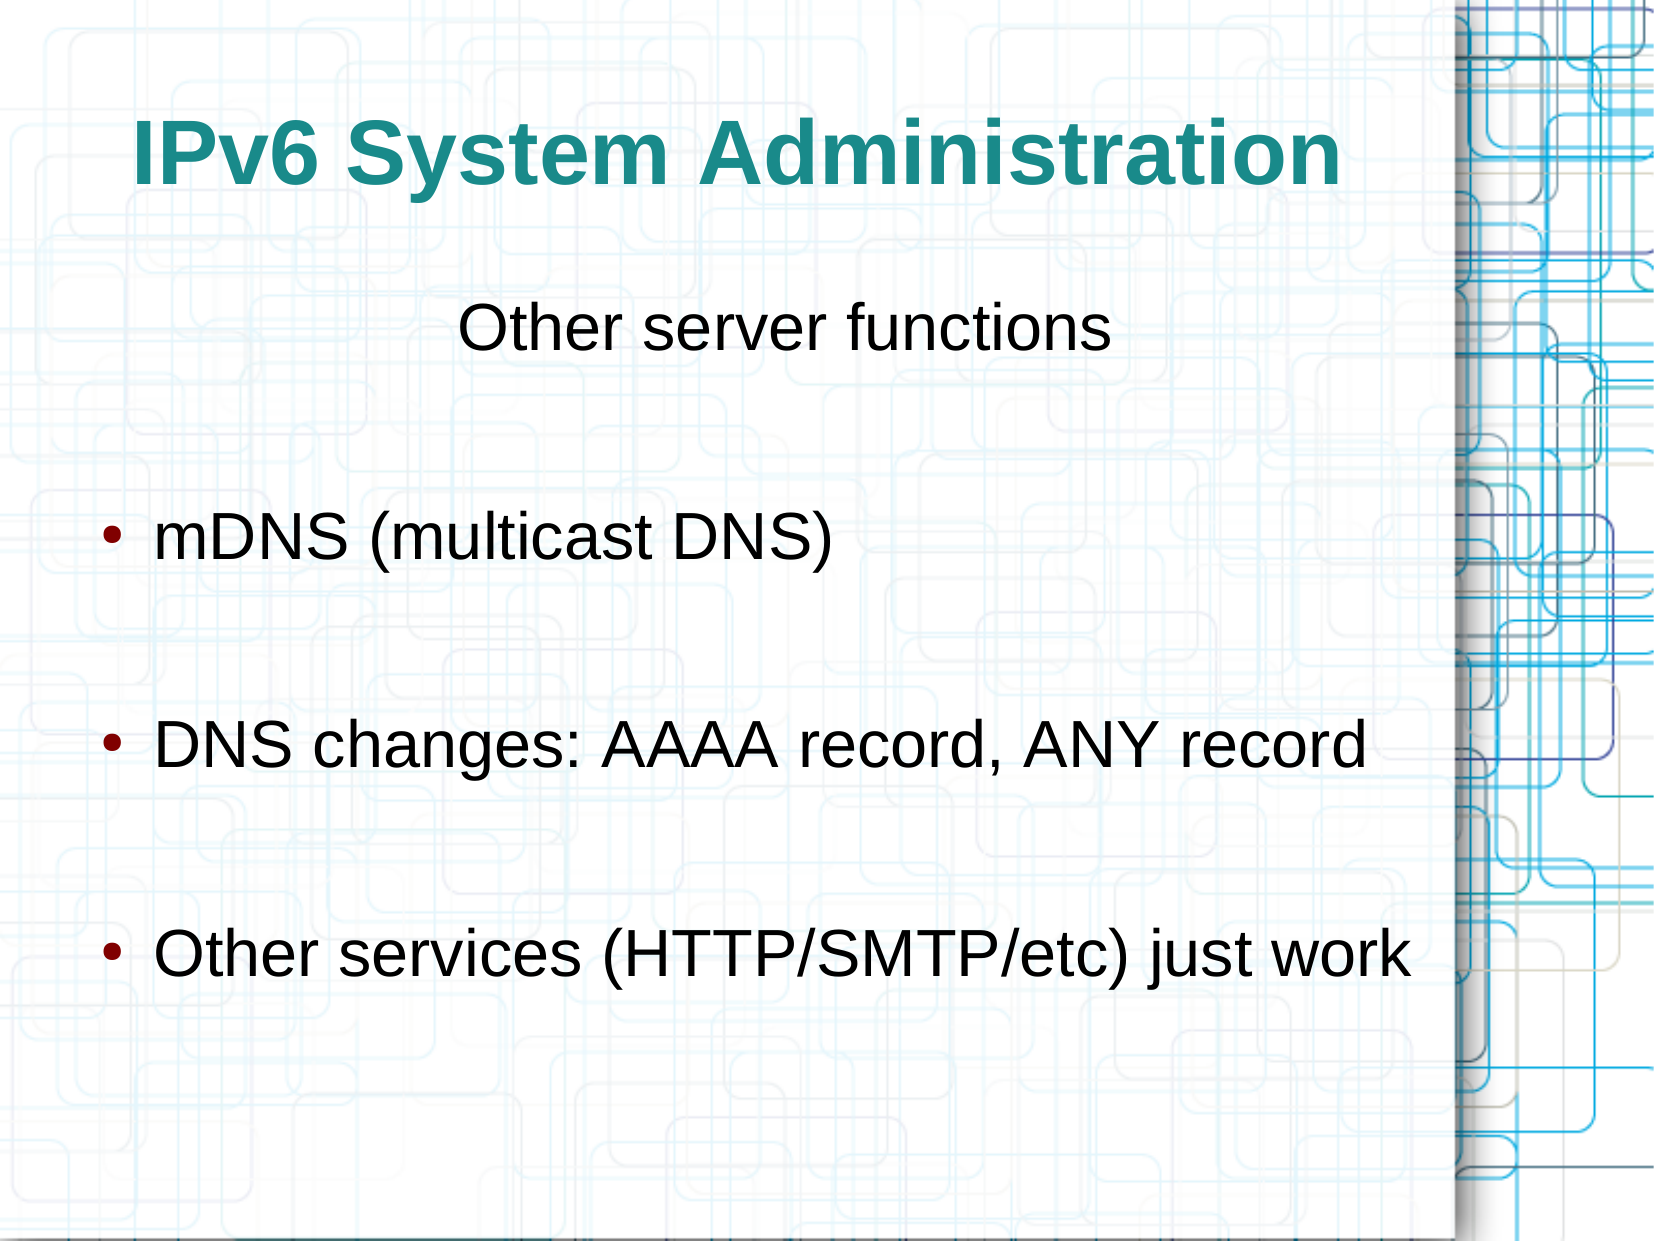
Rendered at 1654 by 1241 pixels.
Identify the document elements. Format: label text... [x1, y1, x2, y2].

title IPv6 System Administration [59, 49, 1418, 257]
list Other server functions mDNS (multicast DNS) DNS changes: AAAA record, ANY record Other services (HTTP/SMTP/etc) just work [82, 290, 1418, 1109]
picture [0, 0, 1654, 1241]
